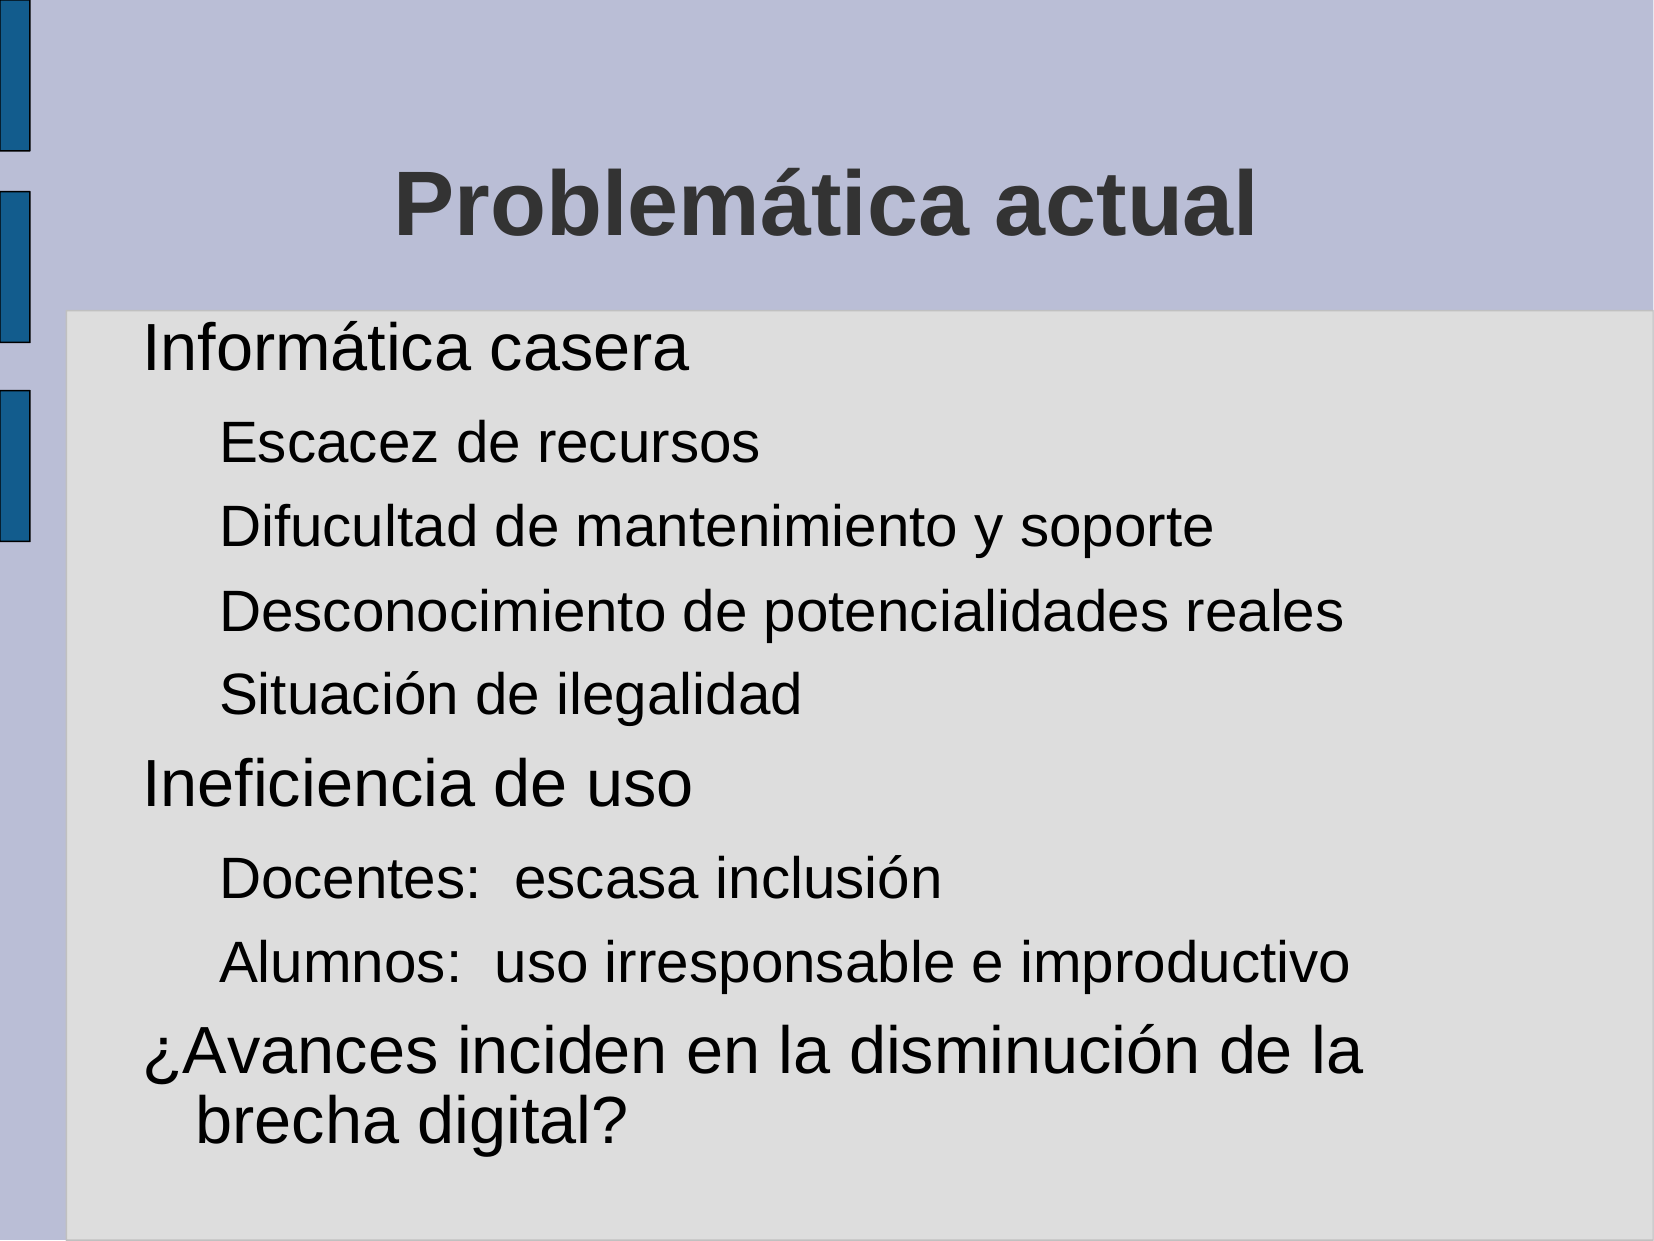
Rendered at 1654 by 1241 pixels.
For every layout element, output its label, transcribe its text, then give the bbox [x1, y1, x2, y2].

title Problemática actual [121, 102, 1534, 311]
list Informática casera Escacez de recursos Difucultad de mantenimiento y soporte Desconocimiento de potencialidades reales Situación de ilegalidad Ineficiencia de uso Docentes: escasa inclusión Alumnos: uso irresponsable e improductivo ¿Avances inciden en la disminución de la brecha digital? [124, 315, 1537, 1233]
